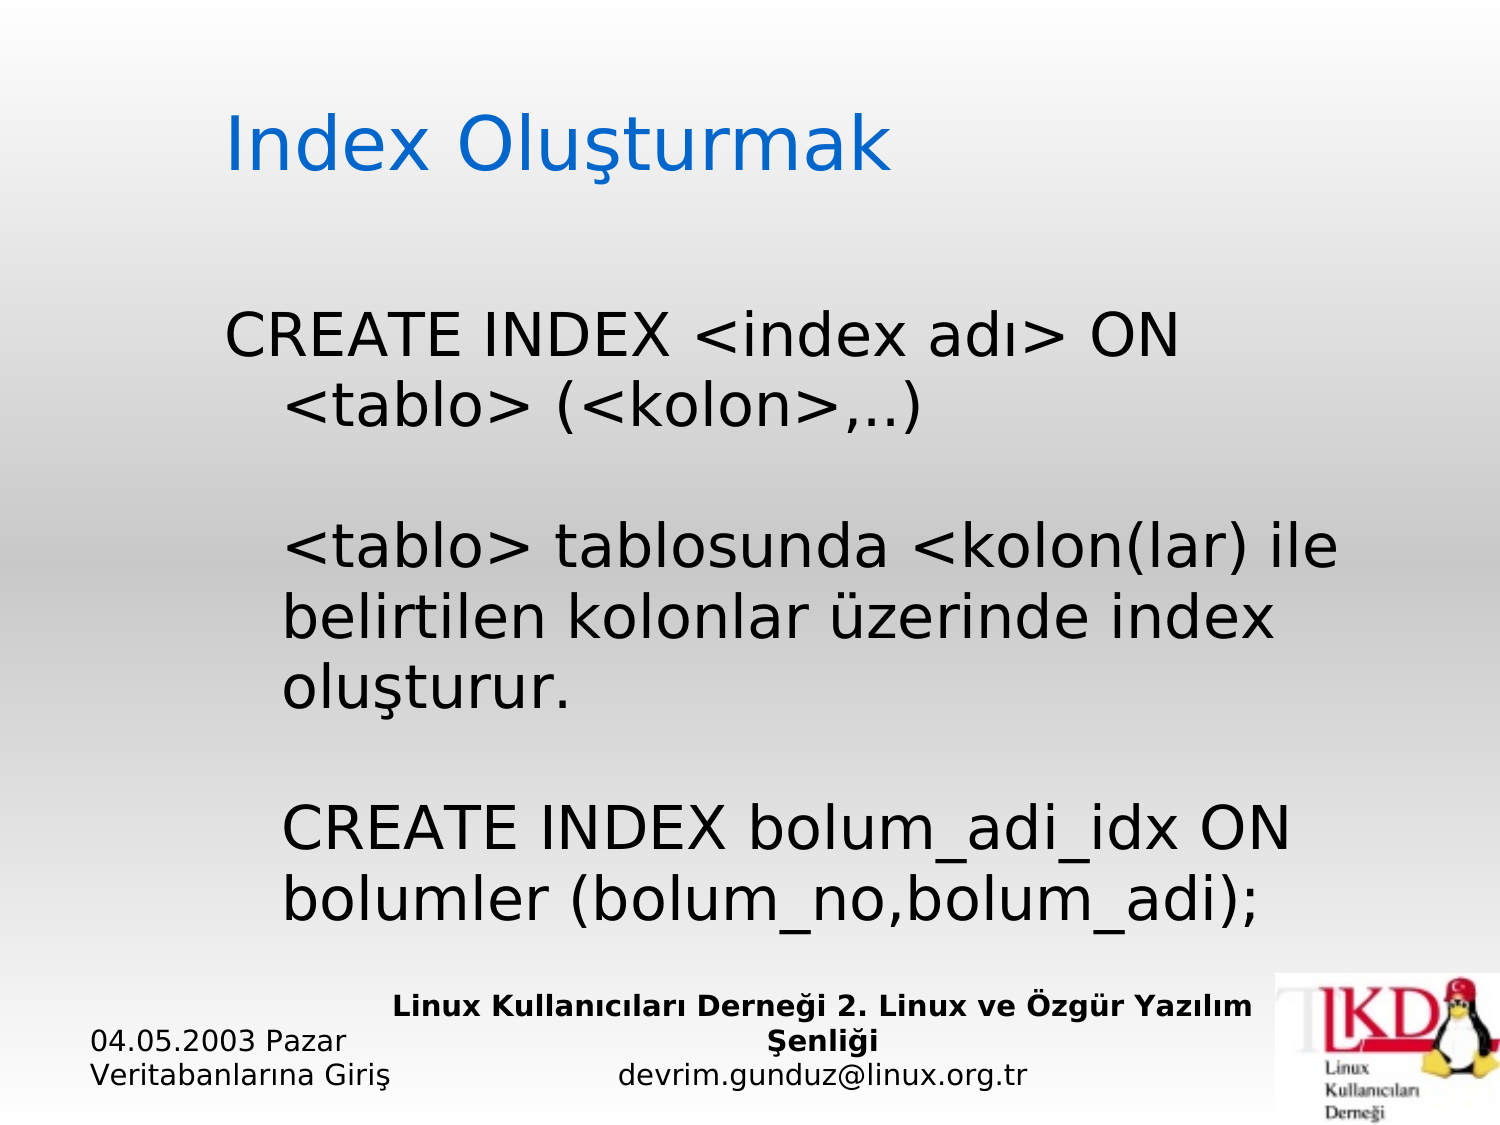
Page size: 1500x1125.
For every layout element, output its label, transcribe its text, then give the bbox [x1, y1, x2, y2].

picture [1275, 973, 1500, 1125]
list CREATE INDEX <index adı> ON <tablo> (<kolon>,..) <tablo> tablosunda <kolon(lar) ile belirtilen kolonlar üzerinde index oluşturur. CREATE INDEX bolum_adi_idx ON bolumler (bolum_no,bolum_adi); [224, 299, 1425, 975]
title Index Oluşturmak [224, 49, 1425, 238]
